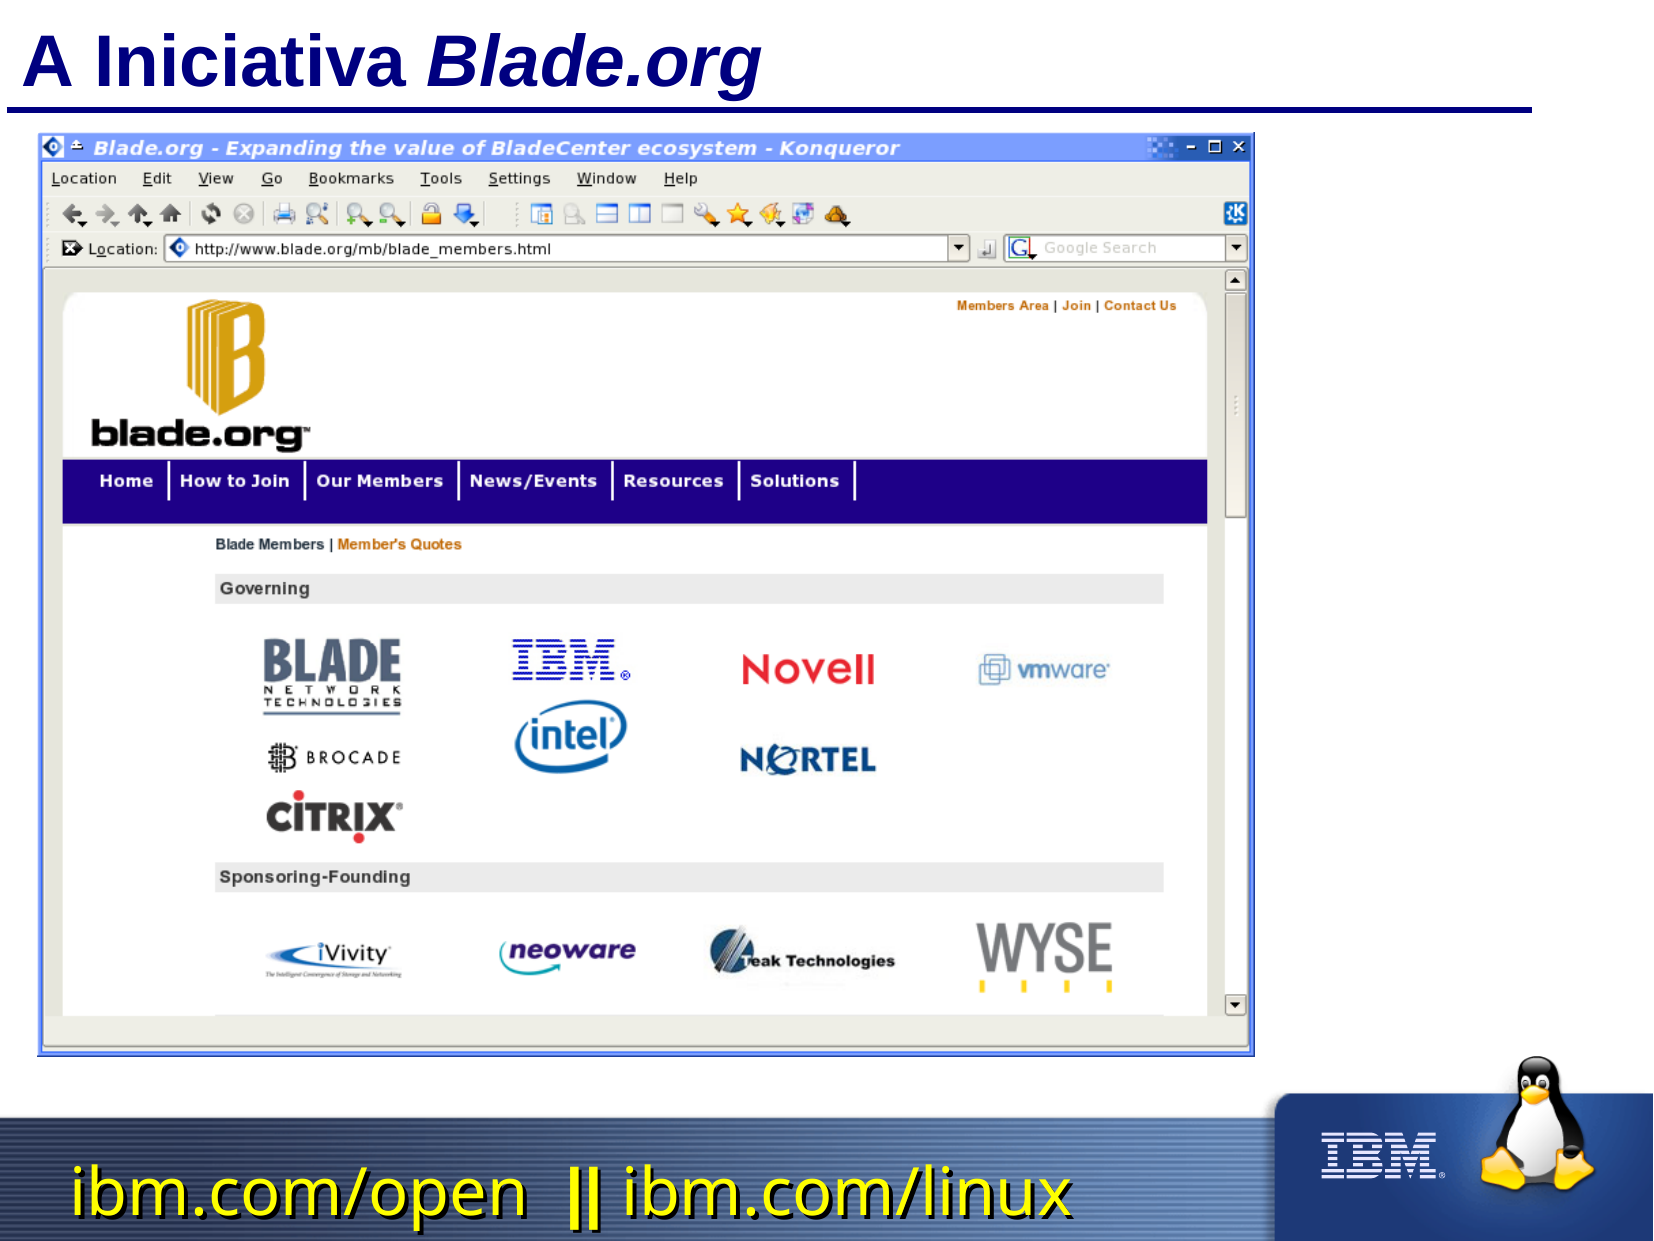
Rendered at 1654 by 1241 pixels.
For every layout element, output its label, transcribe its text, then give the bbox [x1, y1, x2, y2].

picture [37, 132, 1255, 1057]
picture [0, 1055, 1653, 1241]
text_box A Iniciativa Blade.org [21, 14, 1459, 127]
